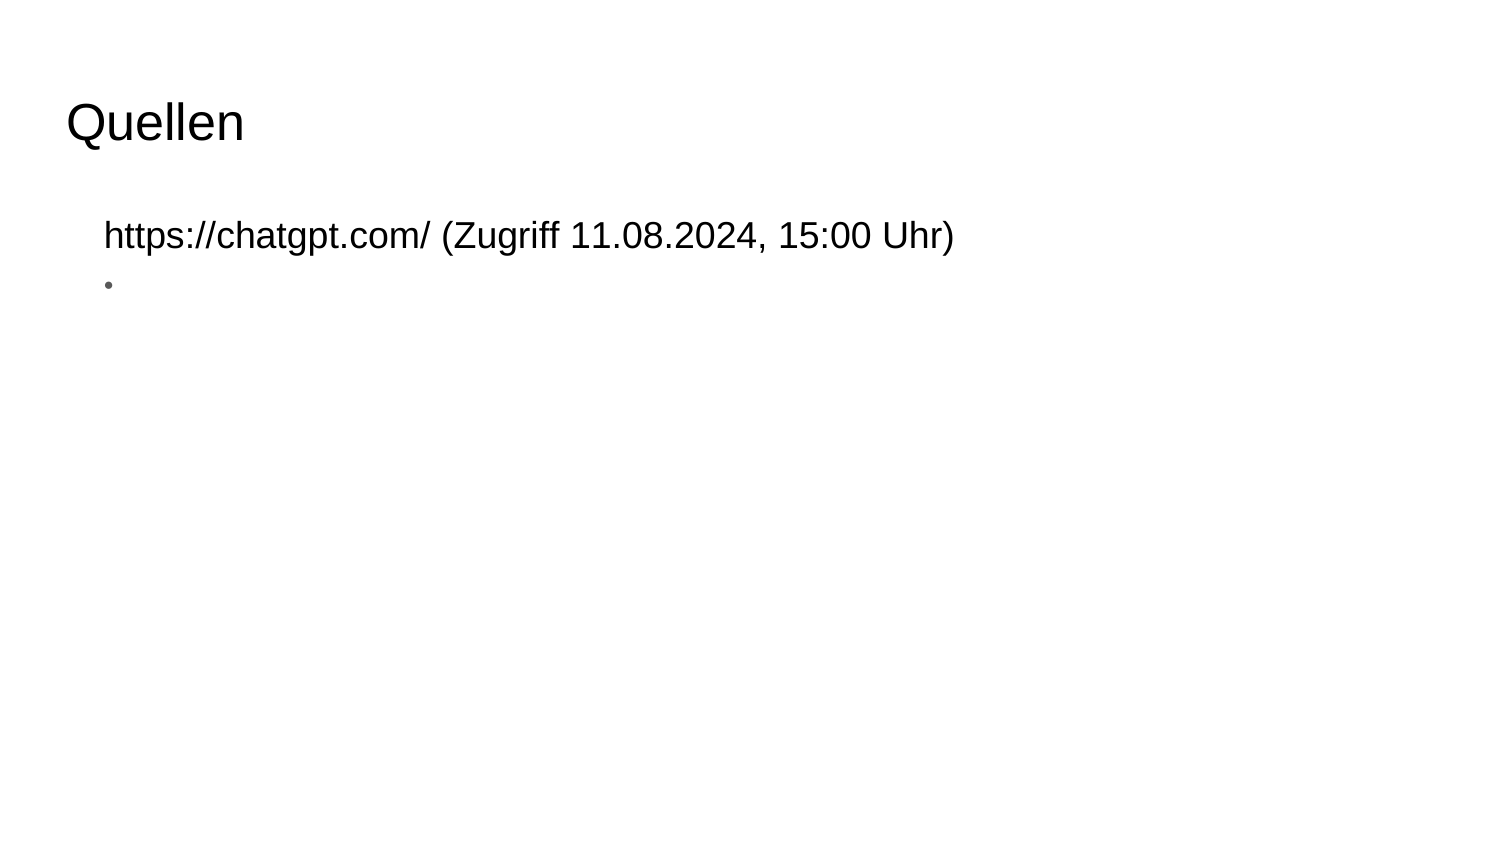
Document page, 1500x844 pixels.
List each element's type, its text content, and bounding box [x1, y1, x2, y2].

title Quellen [51, 72, 1449, 167]
list https://chatgpt.com/ (Zugriff 11.08.2024, 15:00 Uhr) [51, 189, 1449, 750]
